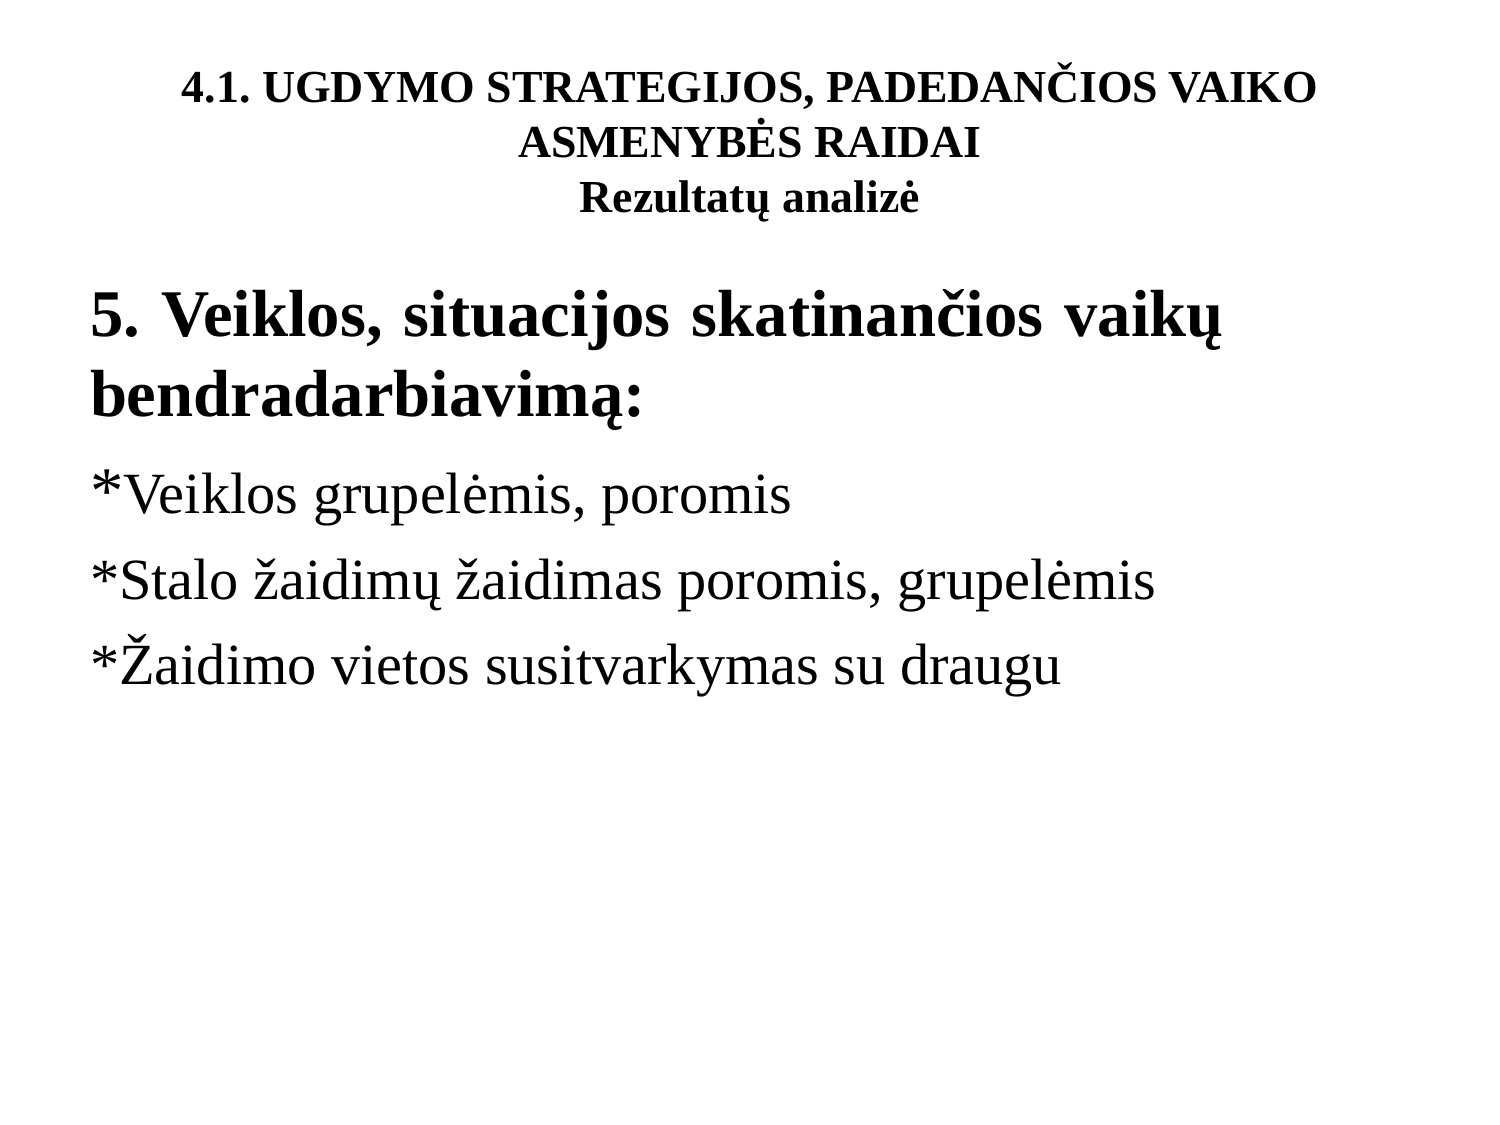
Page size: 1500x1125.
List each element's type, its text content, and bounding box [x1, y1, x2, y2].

title 4.1. UGDYMO STRATEGIJOS, PADEDANČIOS VAIKO ASMENYBĖS RAIDAI Rezultatų analizė [75, 45, 1426, 233]
list 5. Veiklos, situacijos skatinančios vaikų bendradarbiavimą: *Veiklos grupelėmis, poromis *Stalo žaidimų žaidimas poromis, grupelėmis *Žaidimo vietos susitvarkymas su draugu [75, 262, 1426, 1005]
